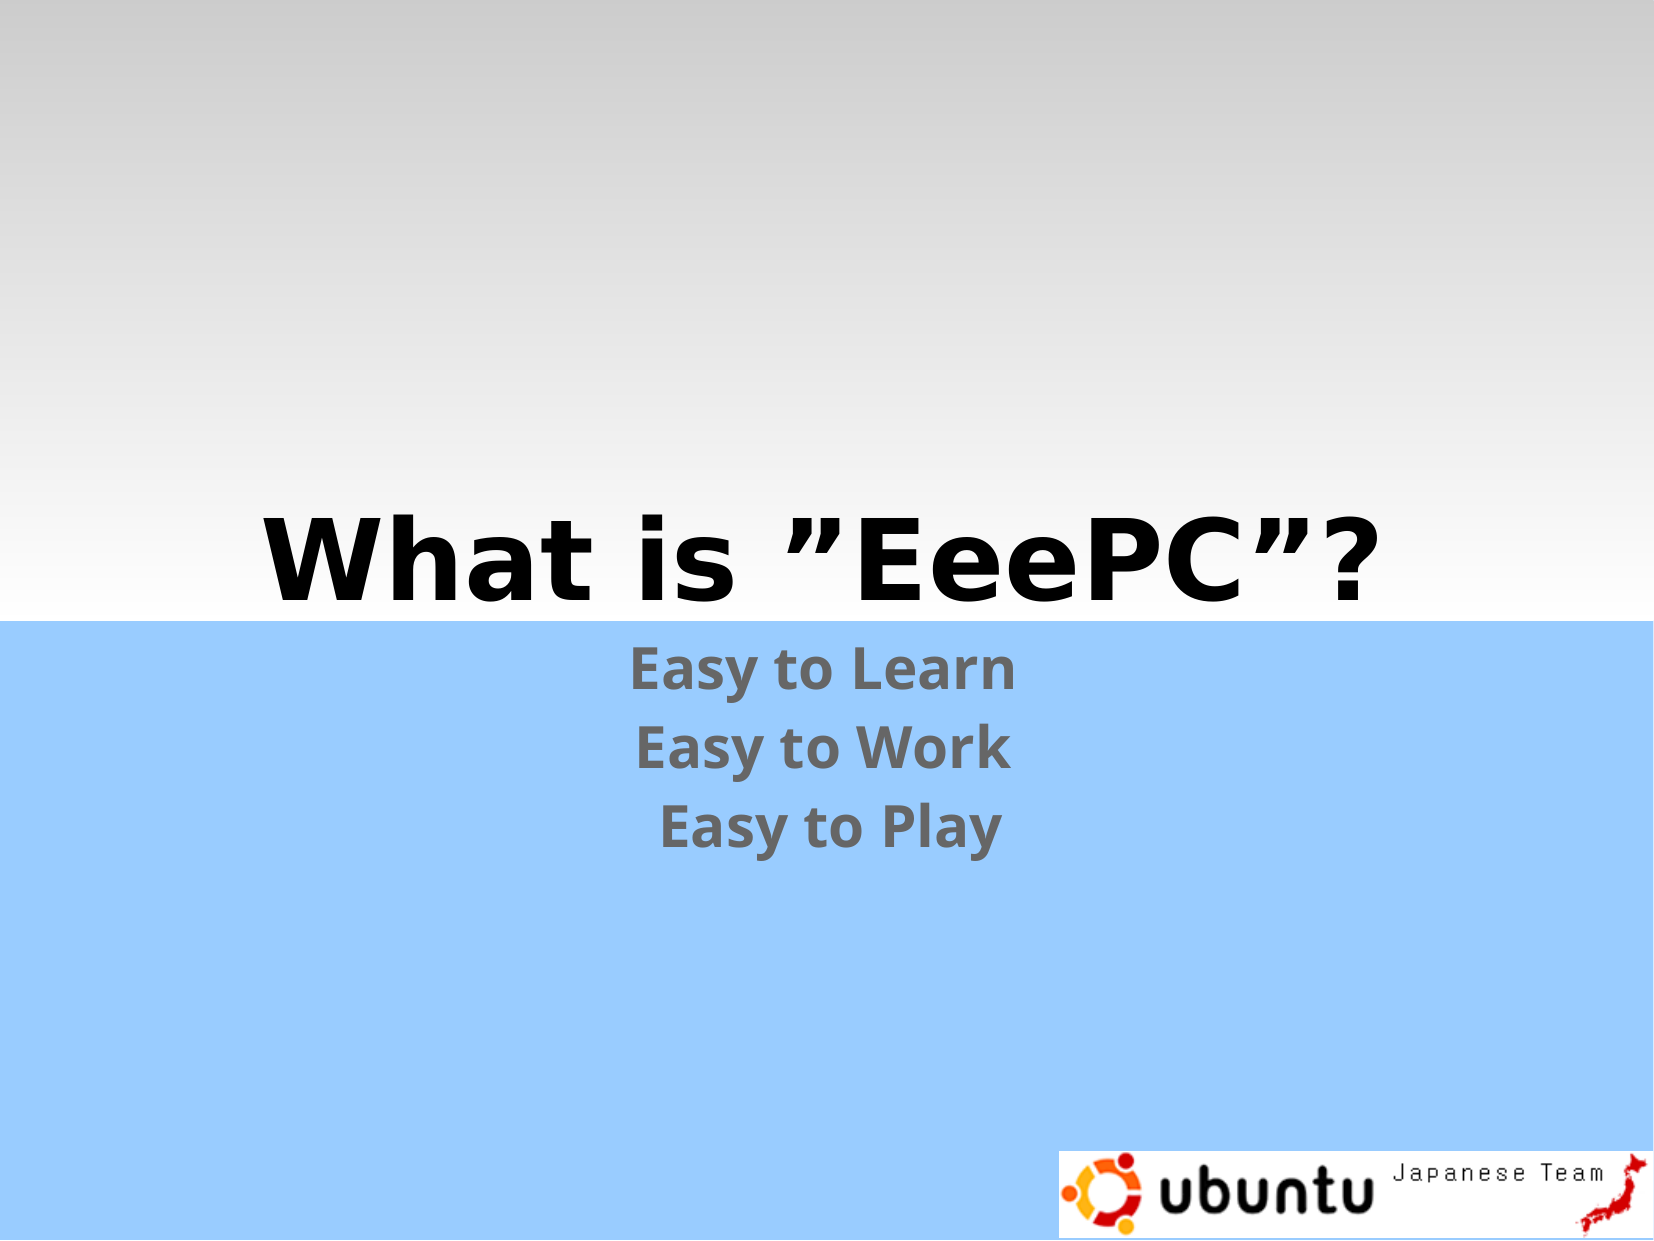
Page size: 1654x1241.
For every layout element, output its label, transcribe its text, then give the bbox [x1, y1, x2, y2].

text_box What is ”EeePC”? Easy to Learn Easy to Work Easy to Play [242, 496, 1404, 831]
picture [1059, 1151, 1654, 1238]
